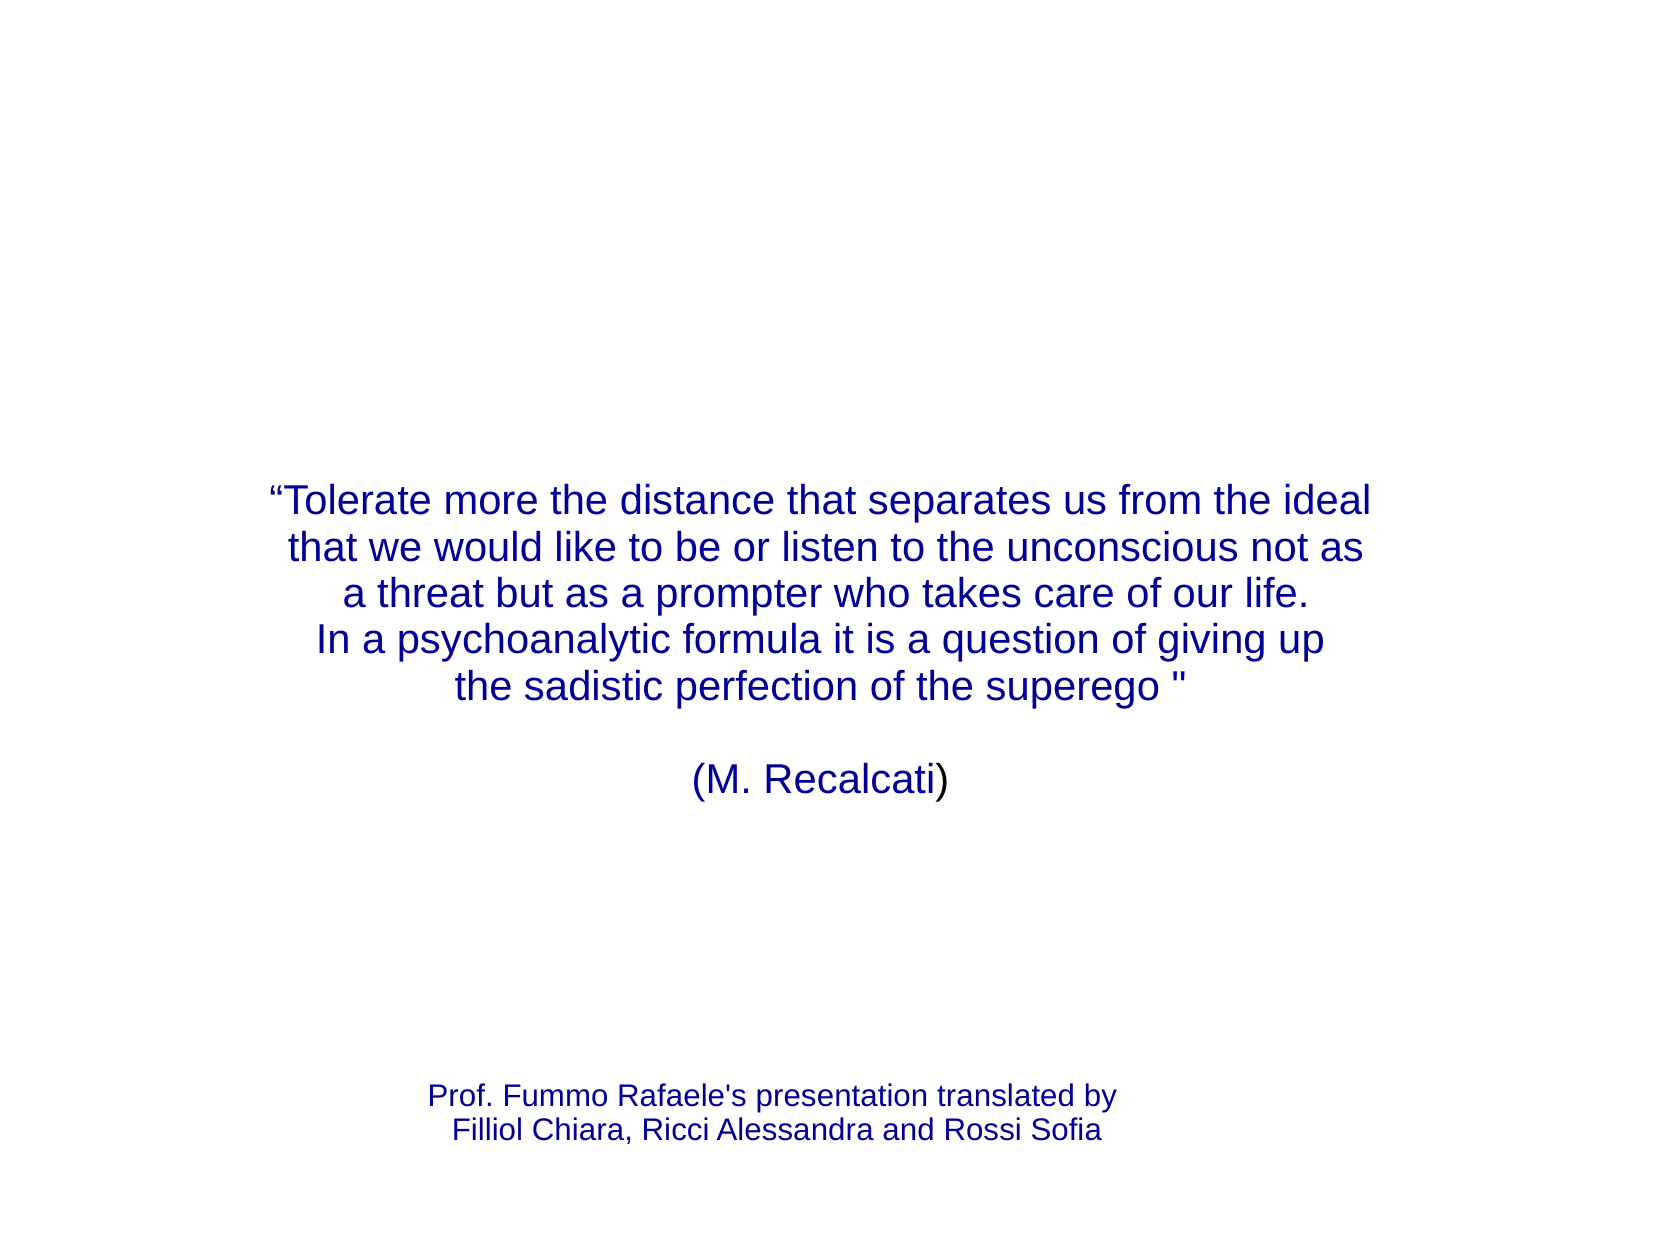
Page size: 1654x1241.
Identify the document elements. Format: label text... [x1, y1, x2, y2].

text_box “Tolerate more the distance that separates us from the ideal that we would like to be or listen to the unconscious not as a threat but as a prompter who takes care of our life. In a psychoanalytic formula it is a question of giving up the sadistic perfection of the superego " (M. Recalcati) [0, 469, 1642, 827]
text_box Prof. Fummo Rafaele's presentation translated by Filliol Chiara, Ricci Alessandra and Rossi Sofia [412, 1070, 1142, 1155]
